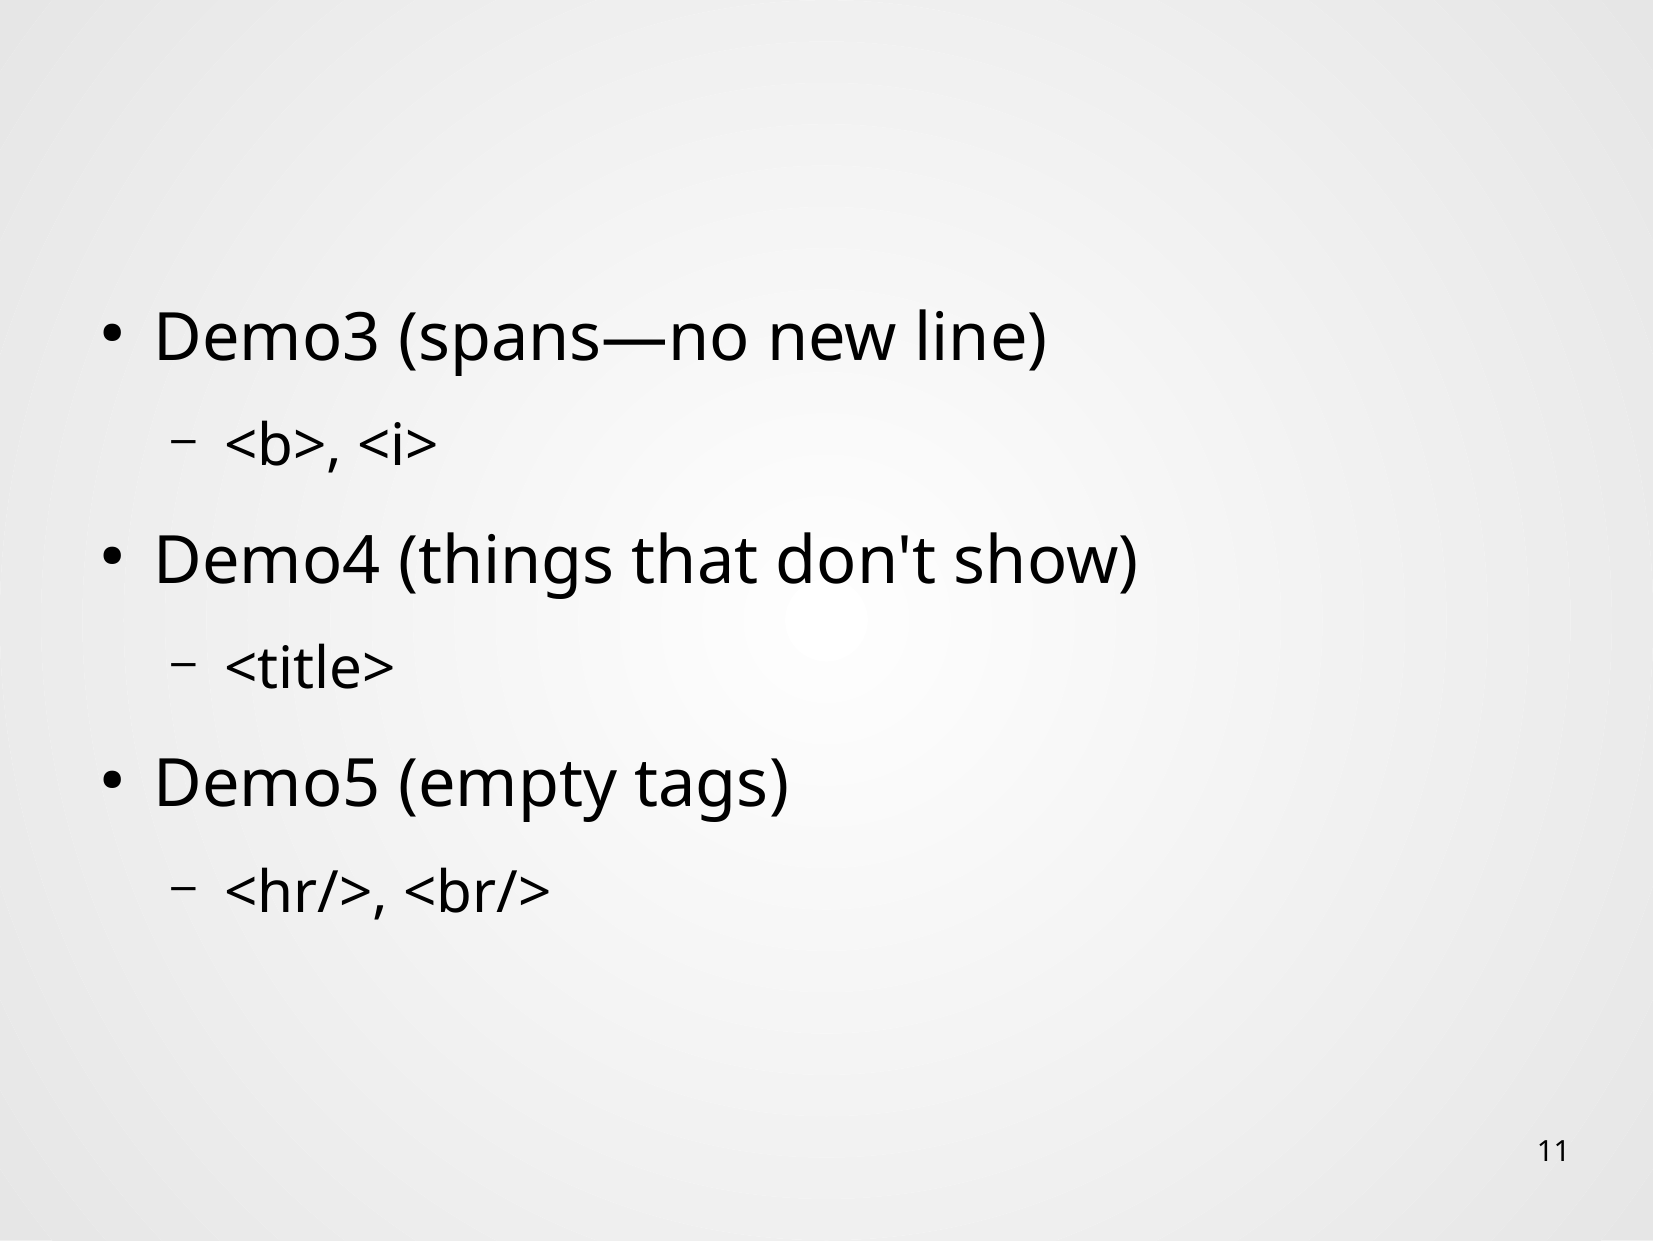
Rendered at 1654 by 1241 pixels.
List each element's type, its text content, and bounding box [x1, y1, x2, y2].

list Demo3 (spans—no new line) <b>, <i> Demo4 (things that don't show) <title> Demo5 (empty tags) <hr/>, <br/> [82, 289, 1571, 1010]
